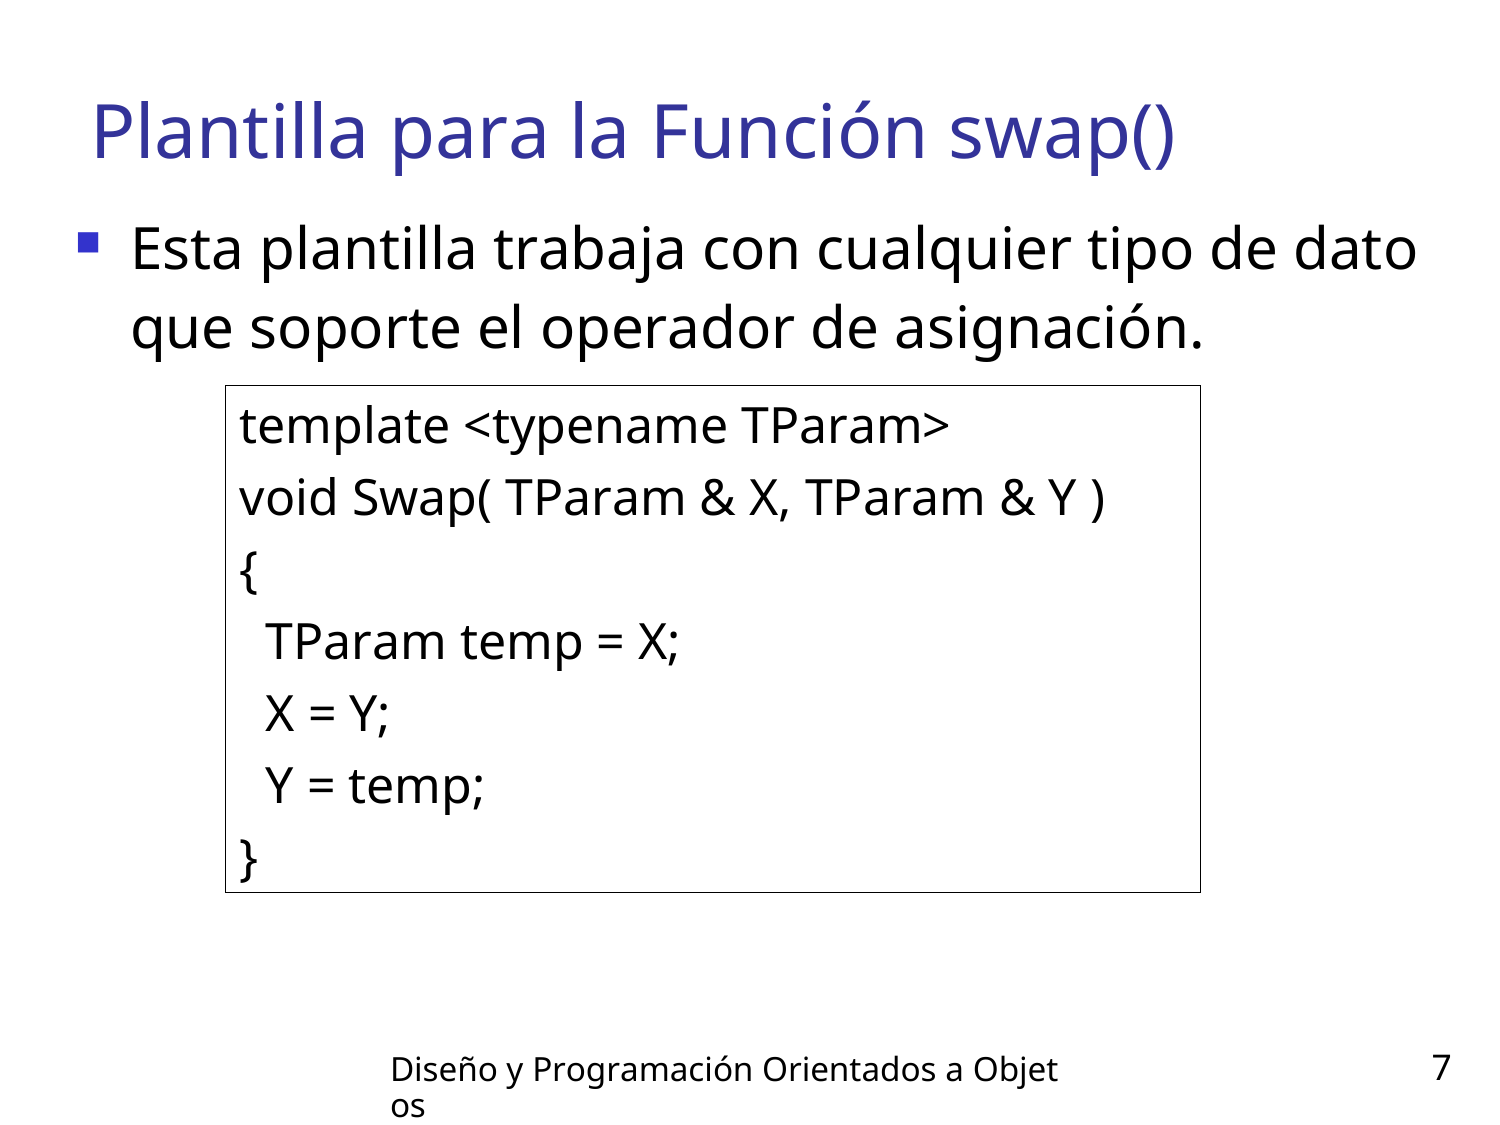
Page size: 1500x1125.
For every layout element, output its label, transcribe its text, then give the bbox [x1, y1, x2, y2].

title Plantilla para la Función swap()‏ [75, 10, 1466, 188]
list Esta plantilla trabaja con cualquier tipo de dato que soporte el operador de asignación. [75, 207, 1462, 1013]
text_box template <typename TParam> void Swap( TParam & X, TParam & Y ) { TParam temp = X; X = Y; Y = temp; } [225, 385, 1201, 893]
